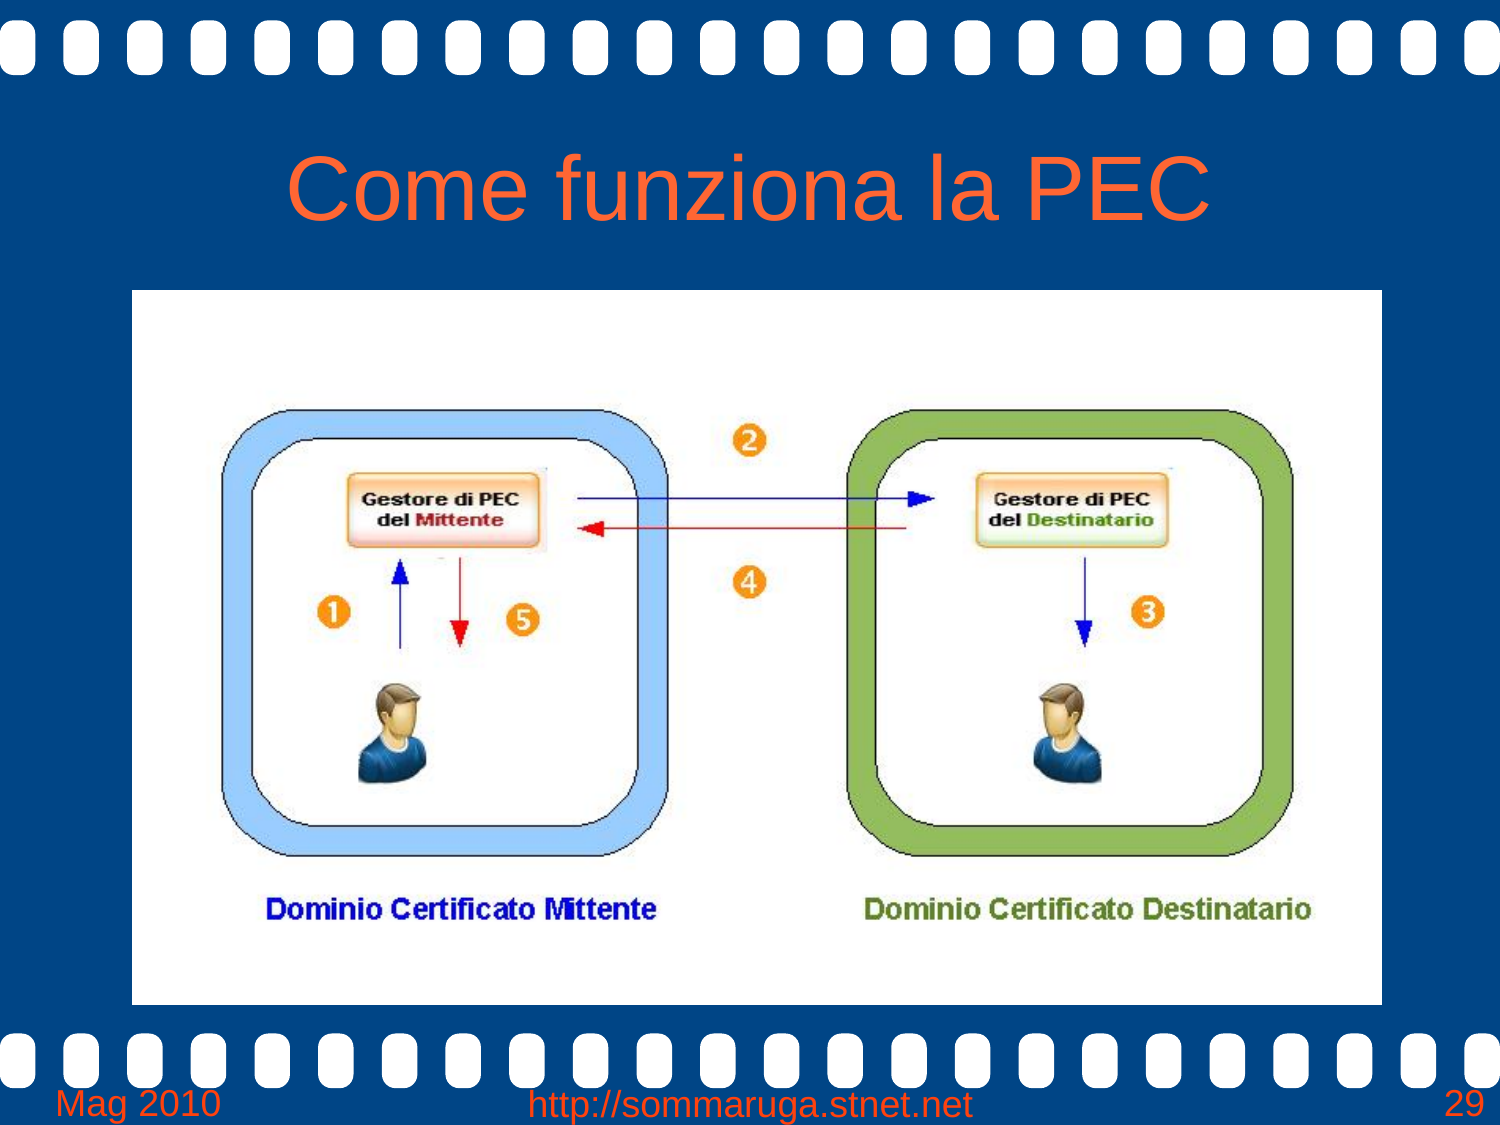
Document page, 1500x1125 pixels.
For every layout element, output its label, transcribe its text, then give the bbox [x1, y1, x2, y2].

title Come funziona la PEC [75, 58, 1426, 310]
picture [132, 290, 1382, 1005]
